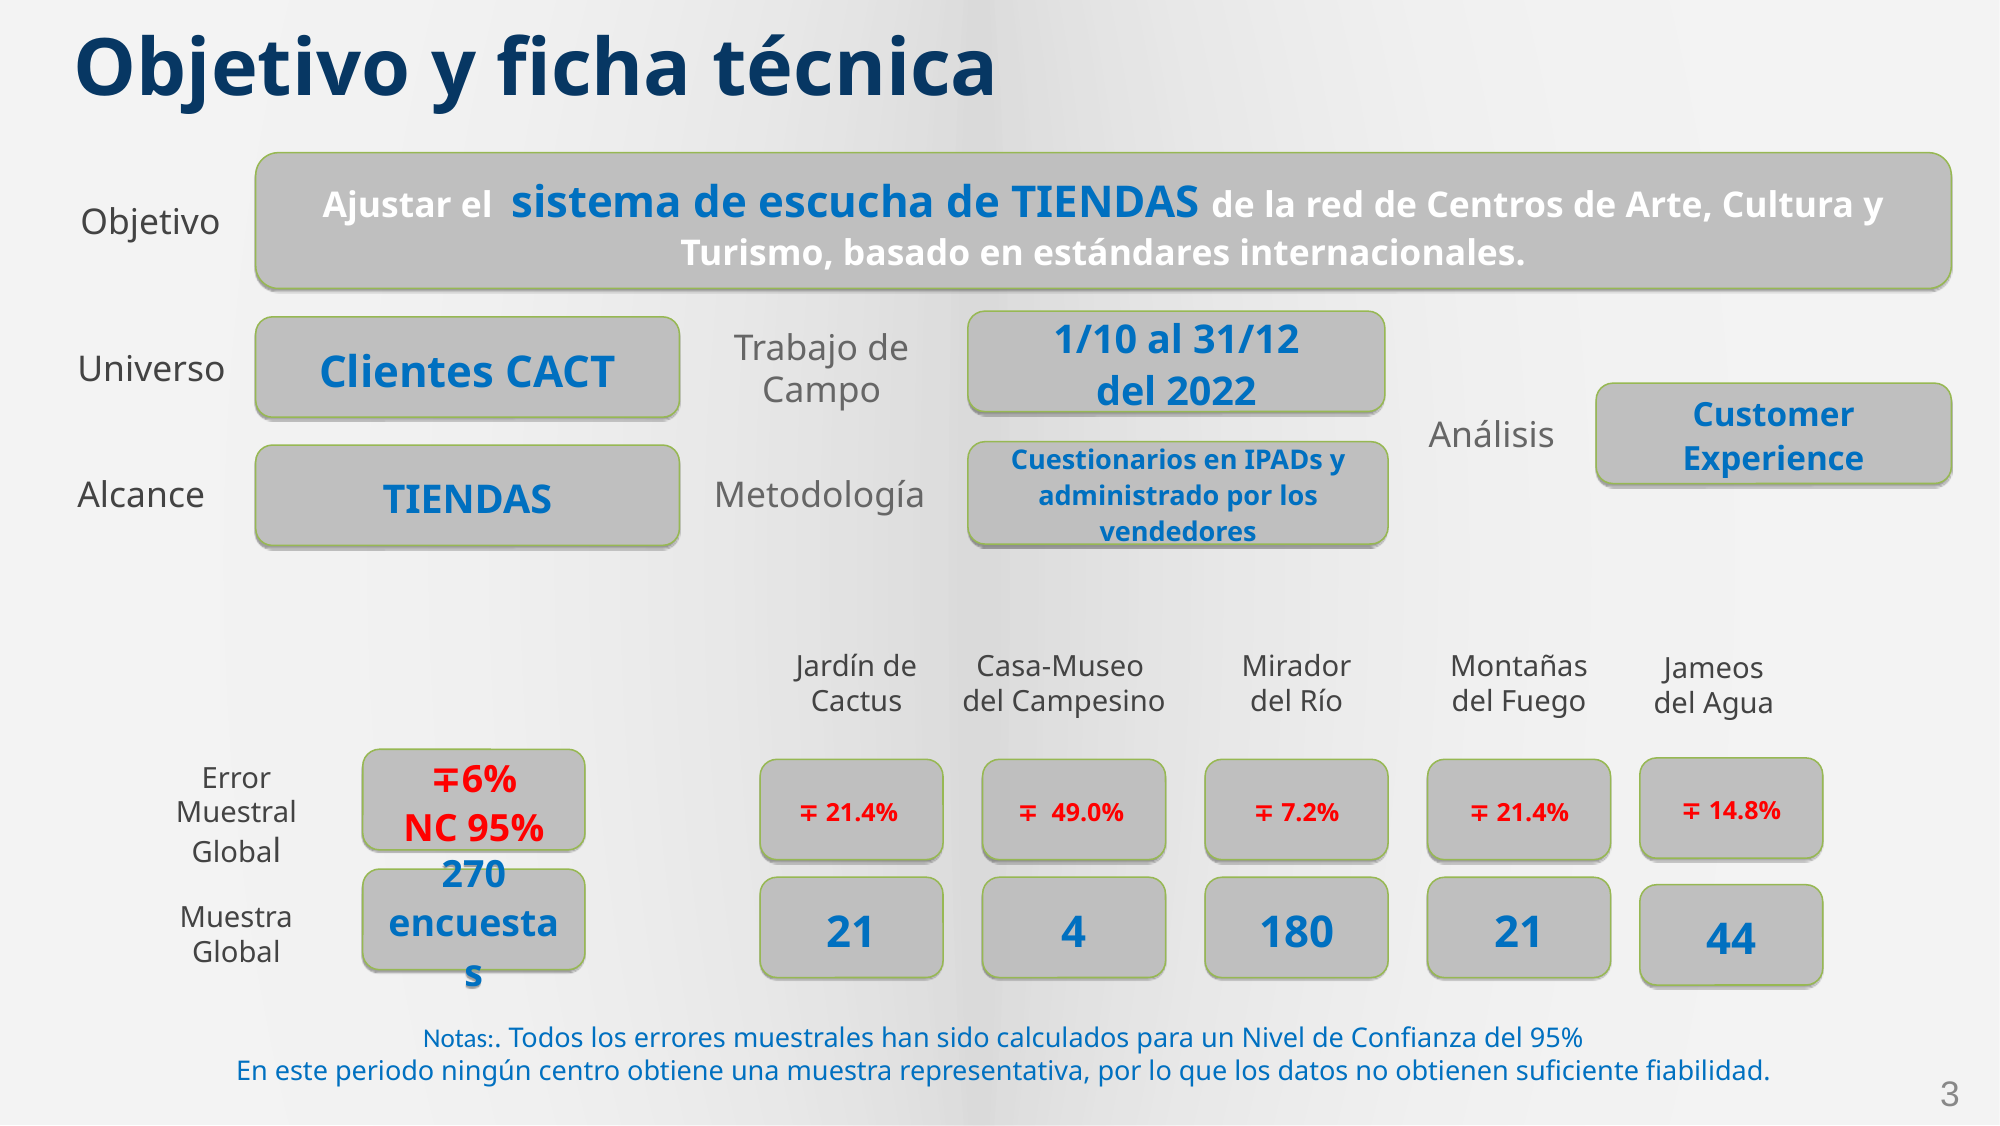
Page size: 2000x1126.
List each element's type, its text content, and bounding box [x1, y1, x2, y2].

text_box 1/10 al 31/12 del 2022 [967, 311, 1385, 412]
text_box 270 encuestas [362, 869, 585, 970]
text_box Jameos del Agua [1622, 631, 1806, 738]
text_box Cuestionarios en IPADs y administrado por los vendedores [967, 441, 1389, 545]
text_box 180 [1205, 877, 1389, 978]
text_box Notas:. Todos los errores muestrales han sido calculados para un Nivel de Confianza del 95% En este periodo ningún centro obtiene una muestra representativa, por lo que los datos no obtienen suficiente fiabilidad. [54, 1011, 1952, 1063]
text_box Trabajo de Campo [679, 315, 964, 419]
title Objetivo y ficha técnica [55, 2, 1934, 126]
text_box Muestra Global [121, 888, 352, 978]
text_box TIENDAS [255, 445, 680, 546]
text_box 21 [760, 877, 944, 978]
text_box ∓ 21.4% [1427, 759, 1611, 860]
text_box Clientes CACT [255, 316, 679, 418]
text_box Universo [47, 336, 255, 398]
text_box ∓ 7.2% [1205, 759, 1389, 860]
text_box Ajustar el sistema de escucha de TIENDAS de la red de Centros de Arte, Cultura y Turismo, basado en estándares internacionales. [255, 152, 1952, 289]
text_box Montañas del Fuego [1427, 629, 1611, 736]
text_box Objetivo [46, 190, 255, 251]
text_box Customer Experience [1596, 383, 1952, 484]
text_box 21 [1427, 877, 1611, 978]
text_box ∓ 21.4% [760, 759, 944, 860]
text_box Análisis [1387, 402, 1596, 464]
text_box Casa-Museo del Campesino [943, 629, 1185, 736]
text_box 44 [1639, 884, 1823, 986]
text_box 4 [982, 877, 1166, 978]
text_box Mirador del Río [1205, 629, 1389, 736]
slide_number 3 [1609, 1062, 1960, 1122]
text_box Error Muestral Global [123, 749, 350, 879]
text_box ∓6% NC 95% [362, 749, 585, 850]
text_box Metodología [682, 462, 967, 524]
text_box ∓ 49.0% [982, 759, 1166, 860]
text_box Alcance [36, 462, 255, 524]
text_box ∓ 14.8% [1639, 757, 1823, 859]
text_box Jardín de Cactus [745, 629, 943, 736]
